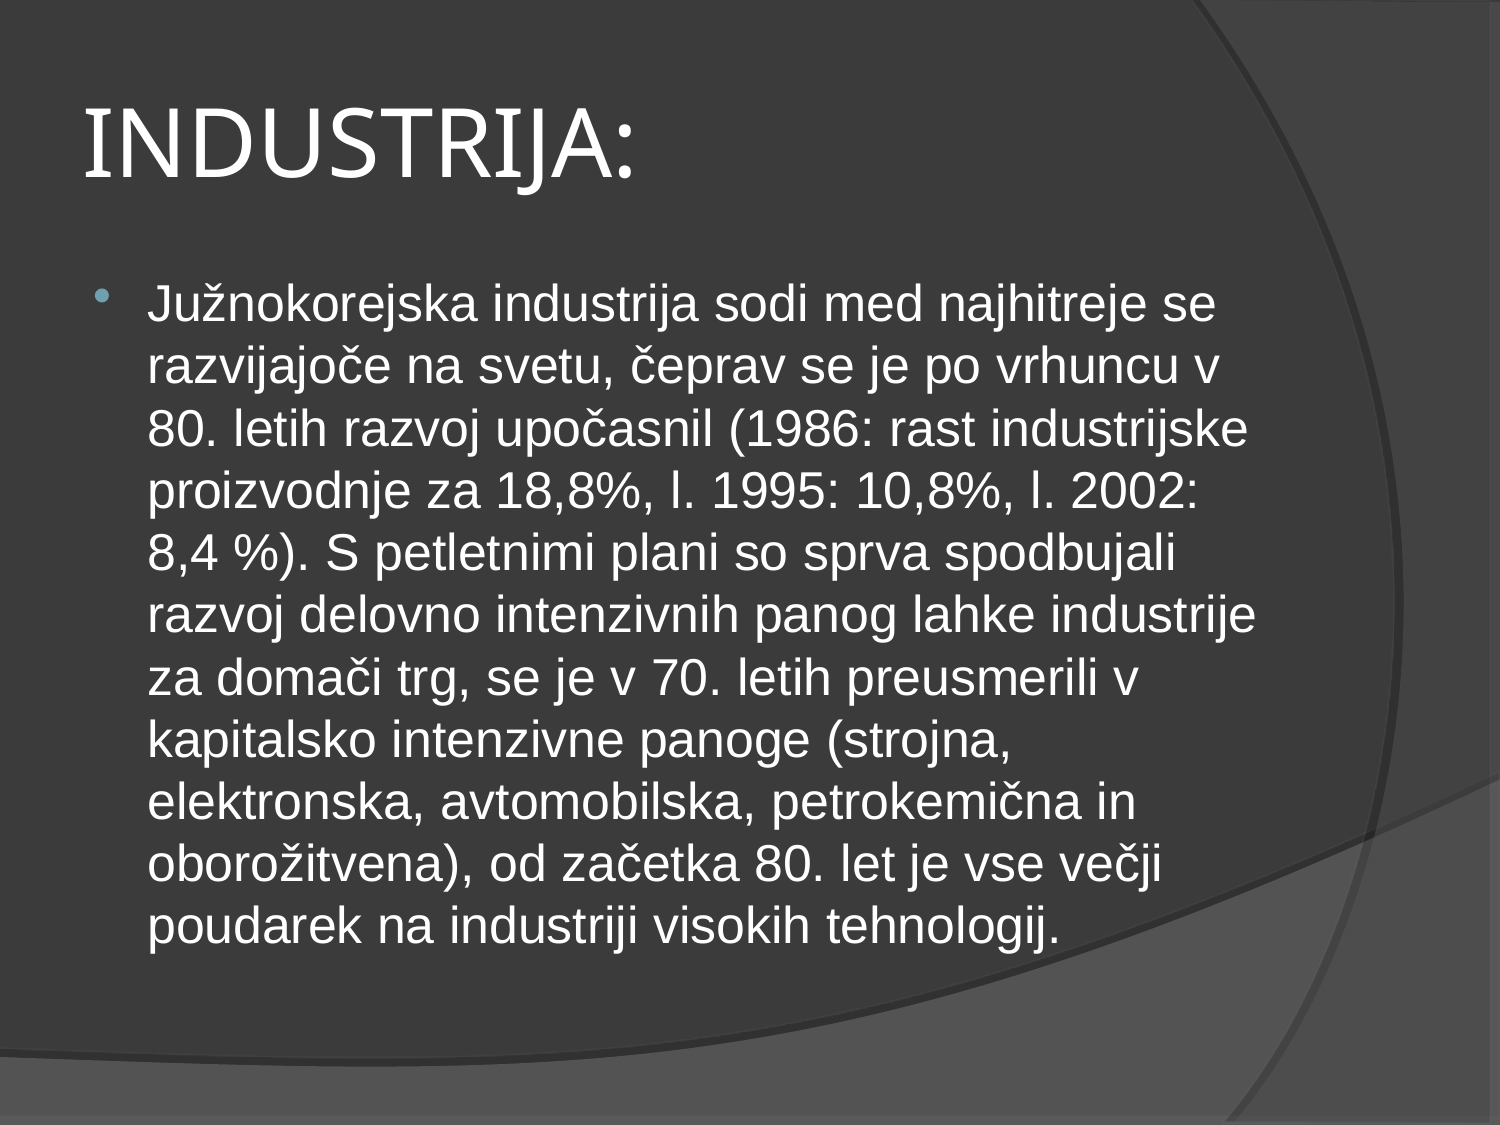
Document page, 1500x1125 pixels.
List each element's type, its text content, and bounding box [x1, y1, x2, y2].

list Južnokorejska industrija sodi med najhitreje se razvijajoče na svetu, čeprav se je po vrhuncu v 80. letih razvoj upočasnil (1986: rast industrijske proizvodnje za 18,8%, l. 1995: 10,8%, l. 2002: 8,4 %). S petletnimi plani so sprva spodbujali razvoj delovno intenzivnih panog lahke industrije za domači trg, se je v 70. letih preusmerili v kapitalsko intenzivne panoge (strojna, elektronska, avtomobilska, petrokemična in oborožitvena), od začetka 80. let je vse večji poudarek na industriji visokih tehnologij. [75, 262, 1300, 1005]
title INDUSTRIJA: [75, 45, 1300, 233]
